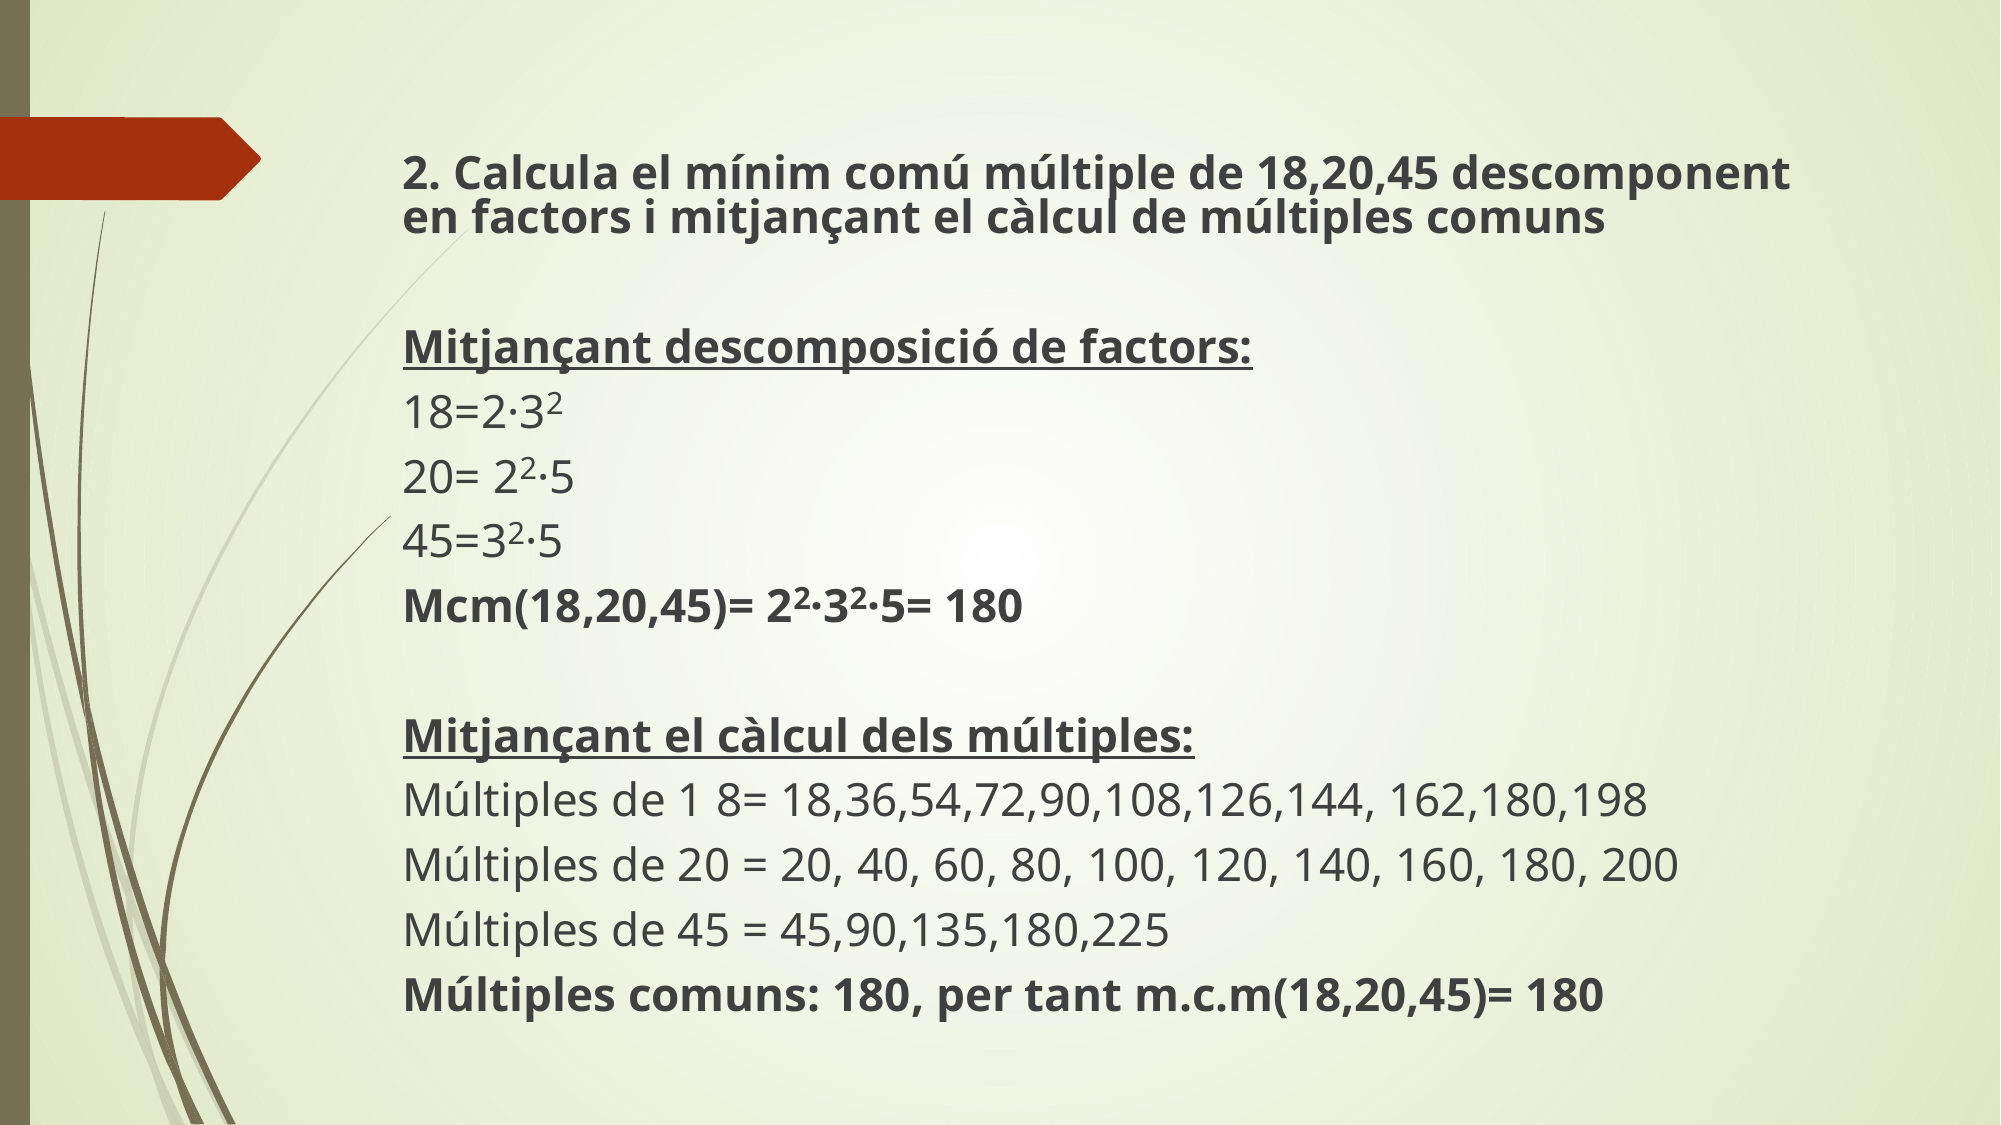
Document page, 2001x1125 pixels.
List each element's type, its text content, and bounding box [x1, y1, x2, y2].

list 2. Calcula el mínim comú múltiple de 18,20,45 descomponent en factors i mitjançant el càlcul de múltiples comuns Mitjançant descomposició de factors: 18=2·32 20= 22·5 45=32·5 Mcm(18,20,45)= 22·32·5= 180 Mitjançant el càlcul dels múltiples: Múltiples de 1 8= 18,36,54,72,90,108,126,144, 162,180,198 Múltiples de 20 = 20, 40, 60, 80, 100, 120, 140, 160, 180, 200 Múltiples de 45 = 45,90,135,180,225 Múltiples comuns: 180, per tant m.c.m(18,20,45)= 180 [387, 147, 1851, 1045]
